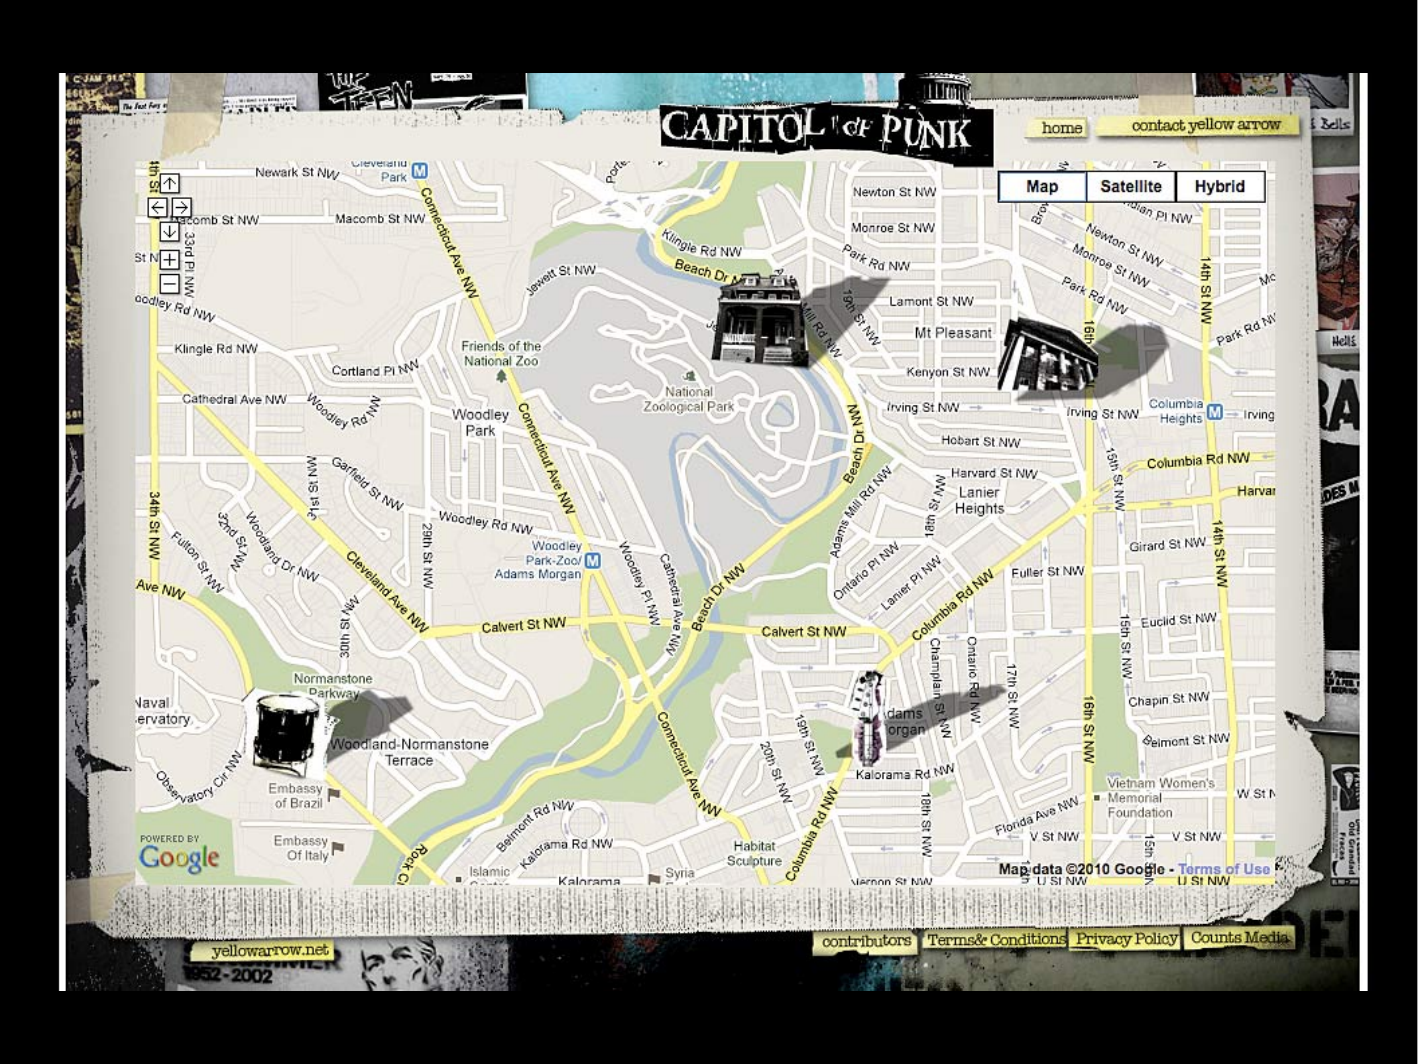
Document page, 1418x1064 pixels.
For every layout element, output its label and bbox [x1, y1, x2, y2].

picture [23, 73, 1392, 991]
